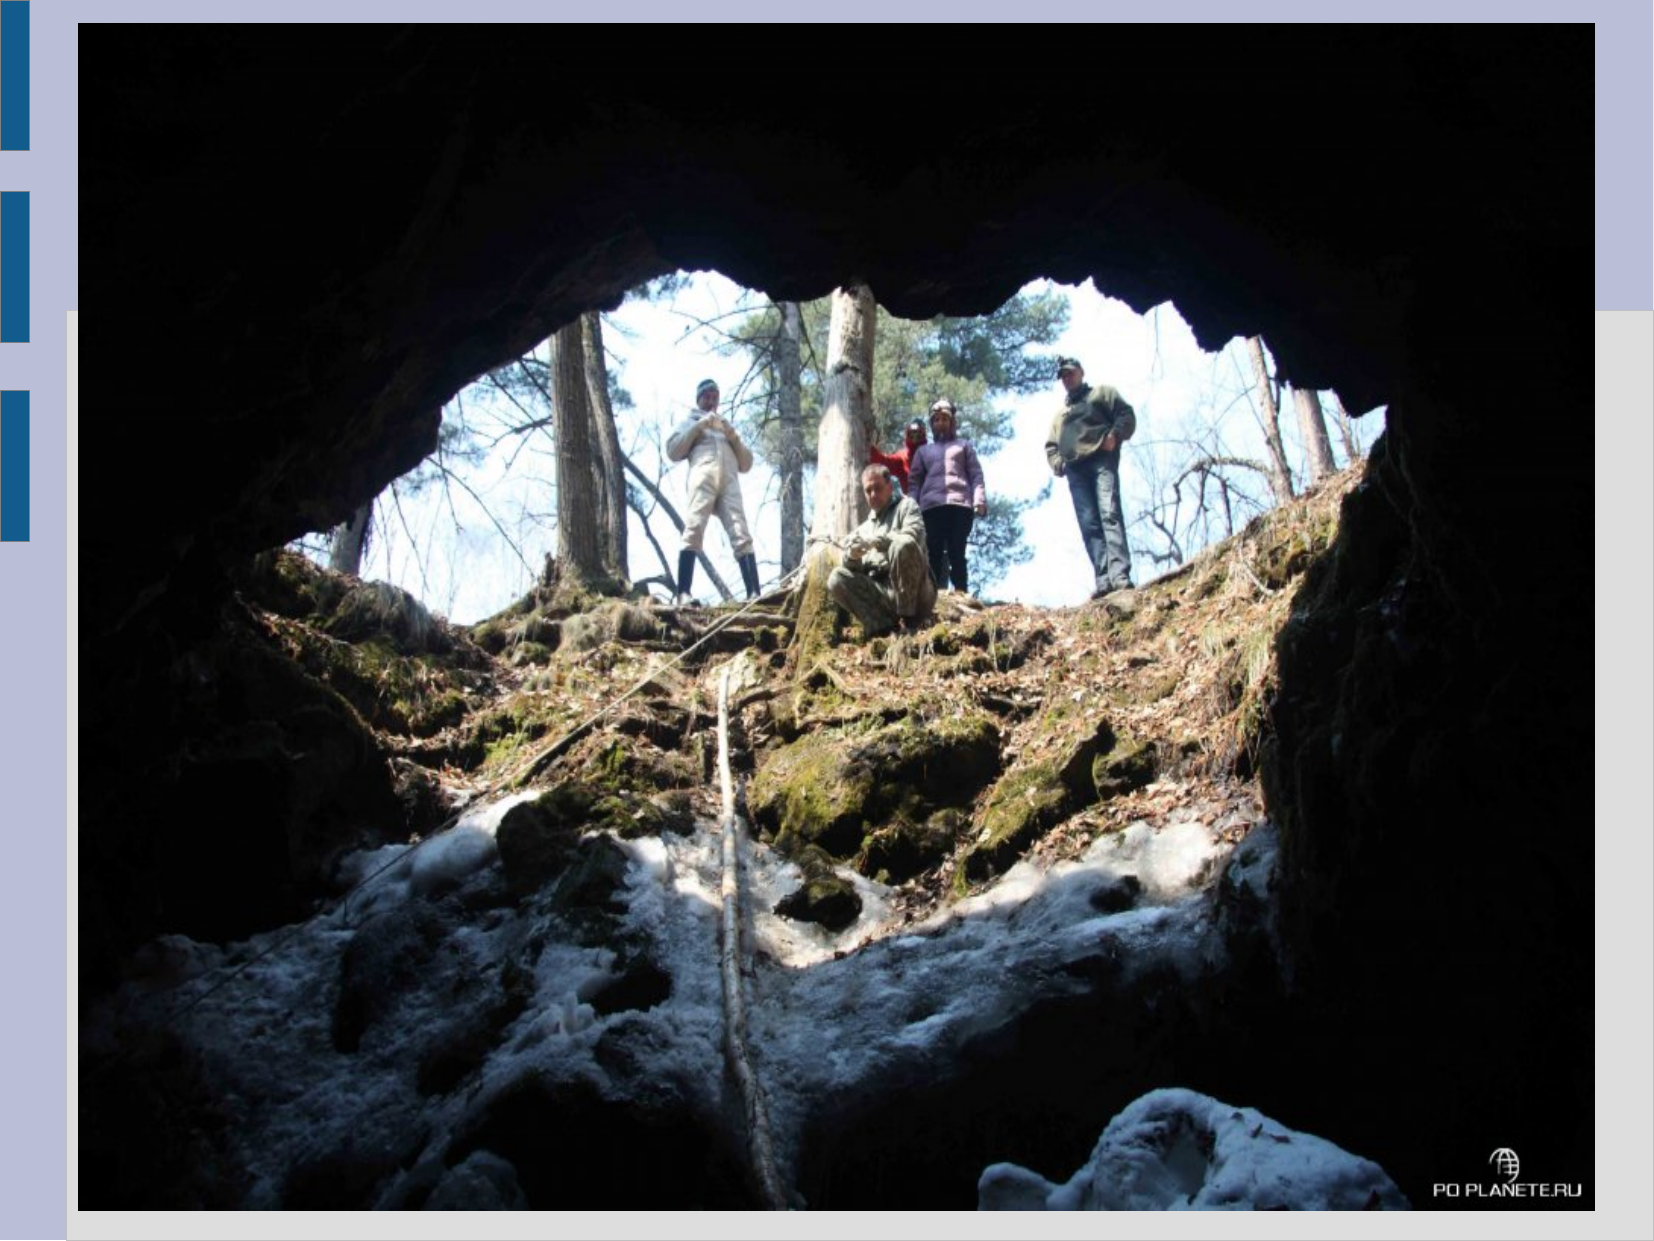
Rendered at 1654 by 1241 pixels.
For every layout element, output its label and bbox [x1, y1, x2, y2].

picture [78, 23, 1595, 1211]
